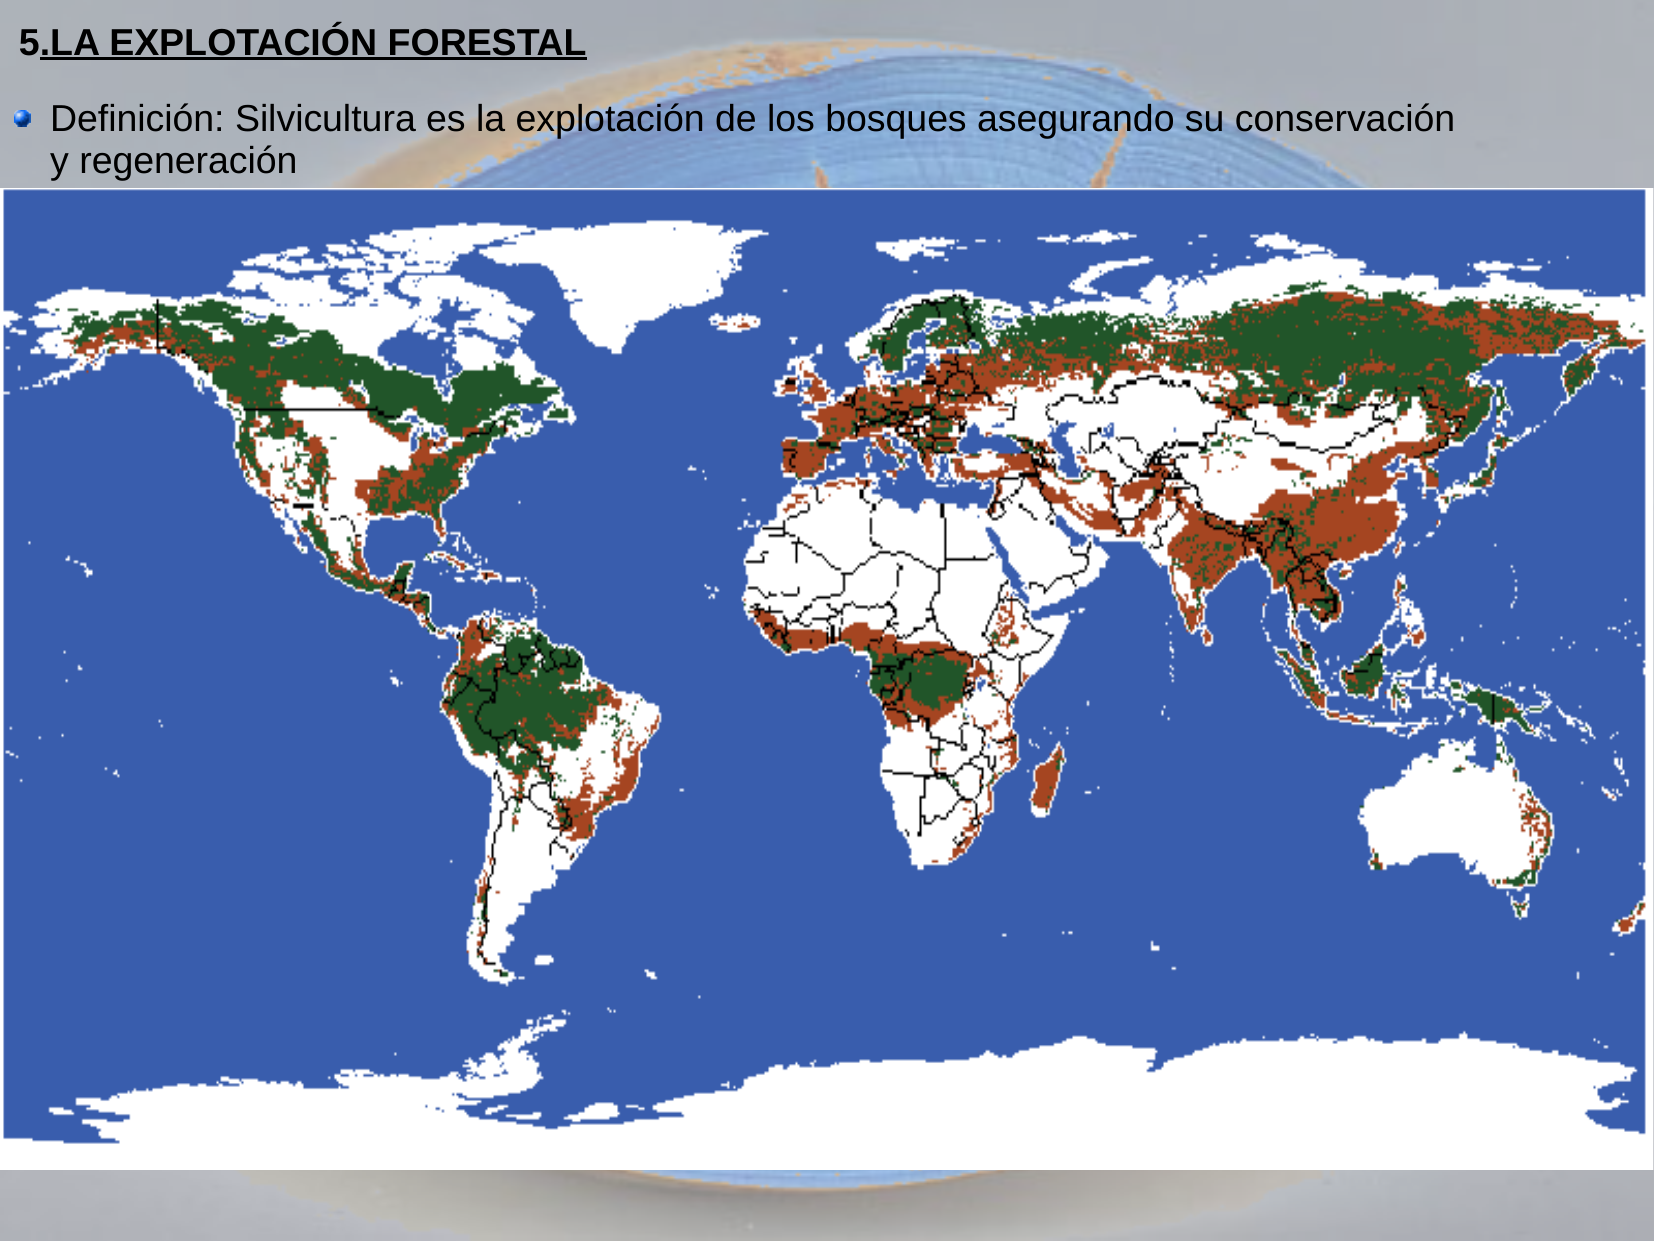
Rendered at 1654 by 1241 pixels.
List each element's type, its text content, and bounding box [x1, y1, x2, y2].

text_box 5.LA EXPLOTACIÓN FORESTAL [4, 13, 603, 71]
text_box Definición: Silvicultura es la explotación de los bosques asegurando su conservación y regeneración [0, 90, 1471, 189]
picture [0, 0, 1654, 1241]
